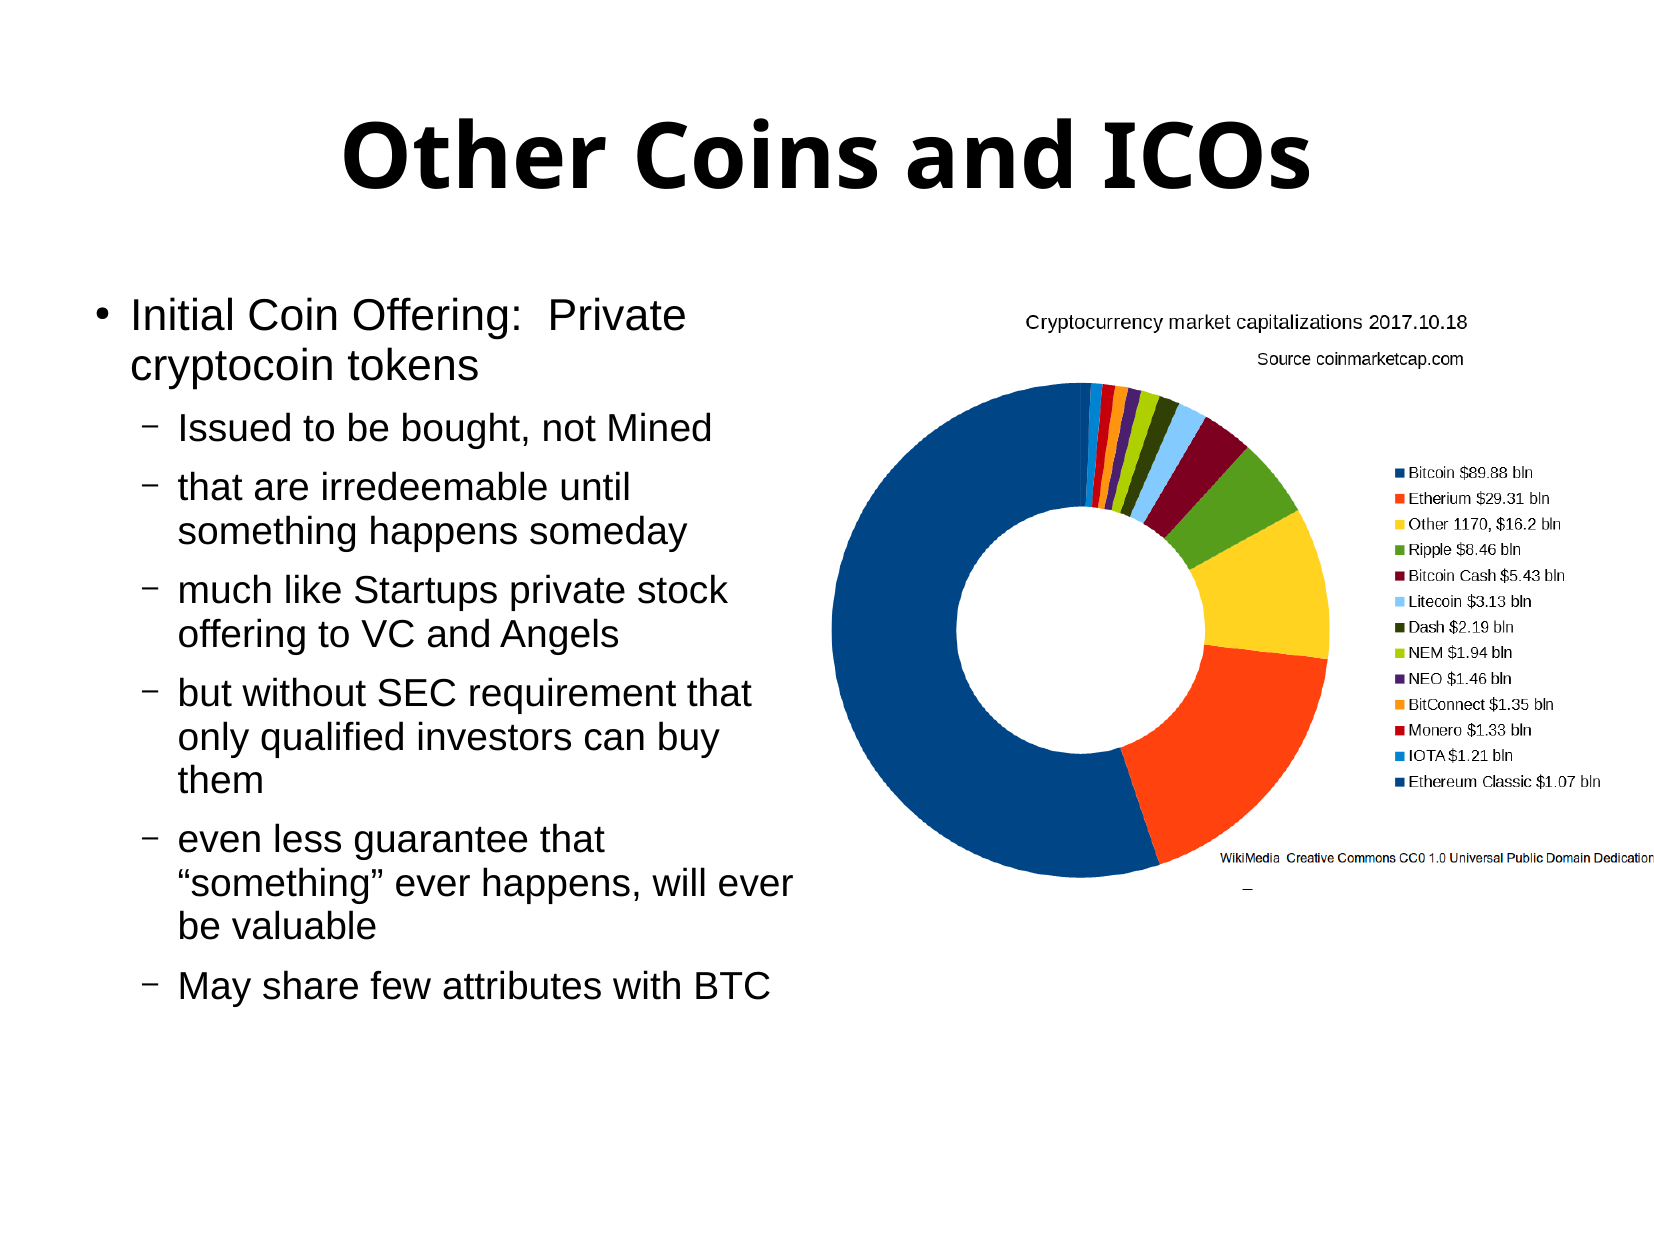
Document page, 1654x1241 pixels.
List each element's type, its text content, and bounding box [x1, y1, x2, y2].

title Other Coins and ICOs [82, 49, 1571, 257]
list Initial Coin Offering: Private cryptocoin tokens Issued to be bought, not Mined that are irredeemable until something happens someday much like Startups private stock offering to VC and Angels but without SEC requirement that only qualified investors can buy them even less guarantee that “something” ever happens, will ever be valuable May share few attributes with BTC [82, 290, 809, 1010]
picture [809, 299, 1654, 890]
